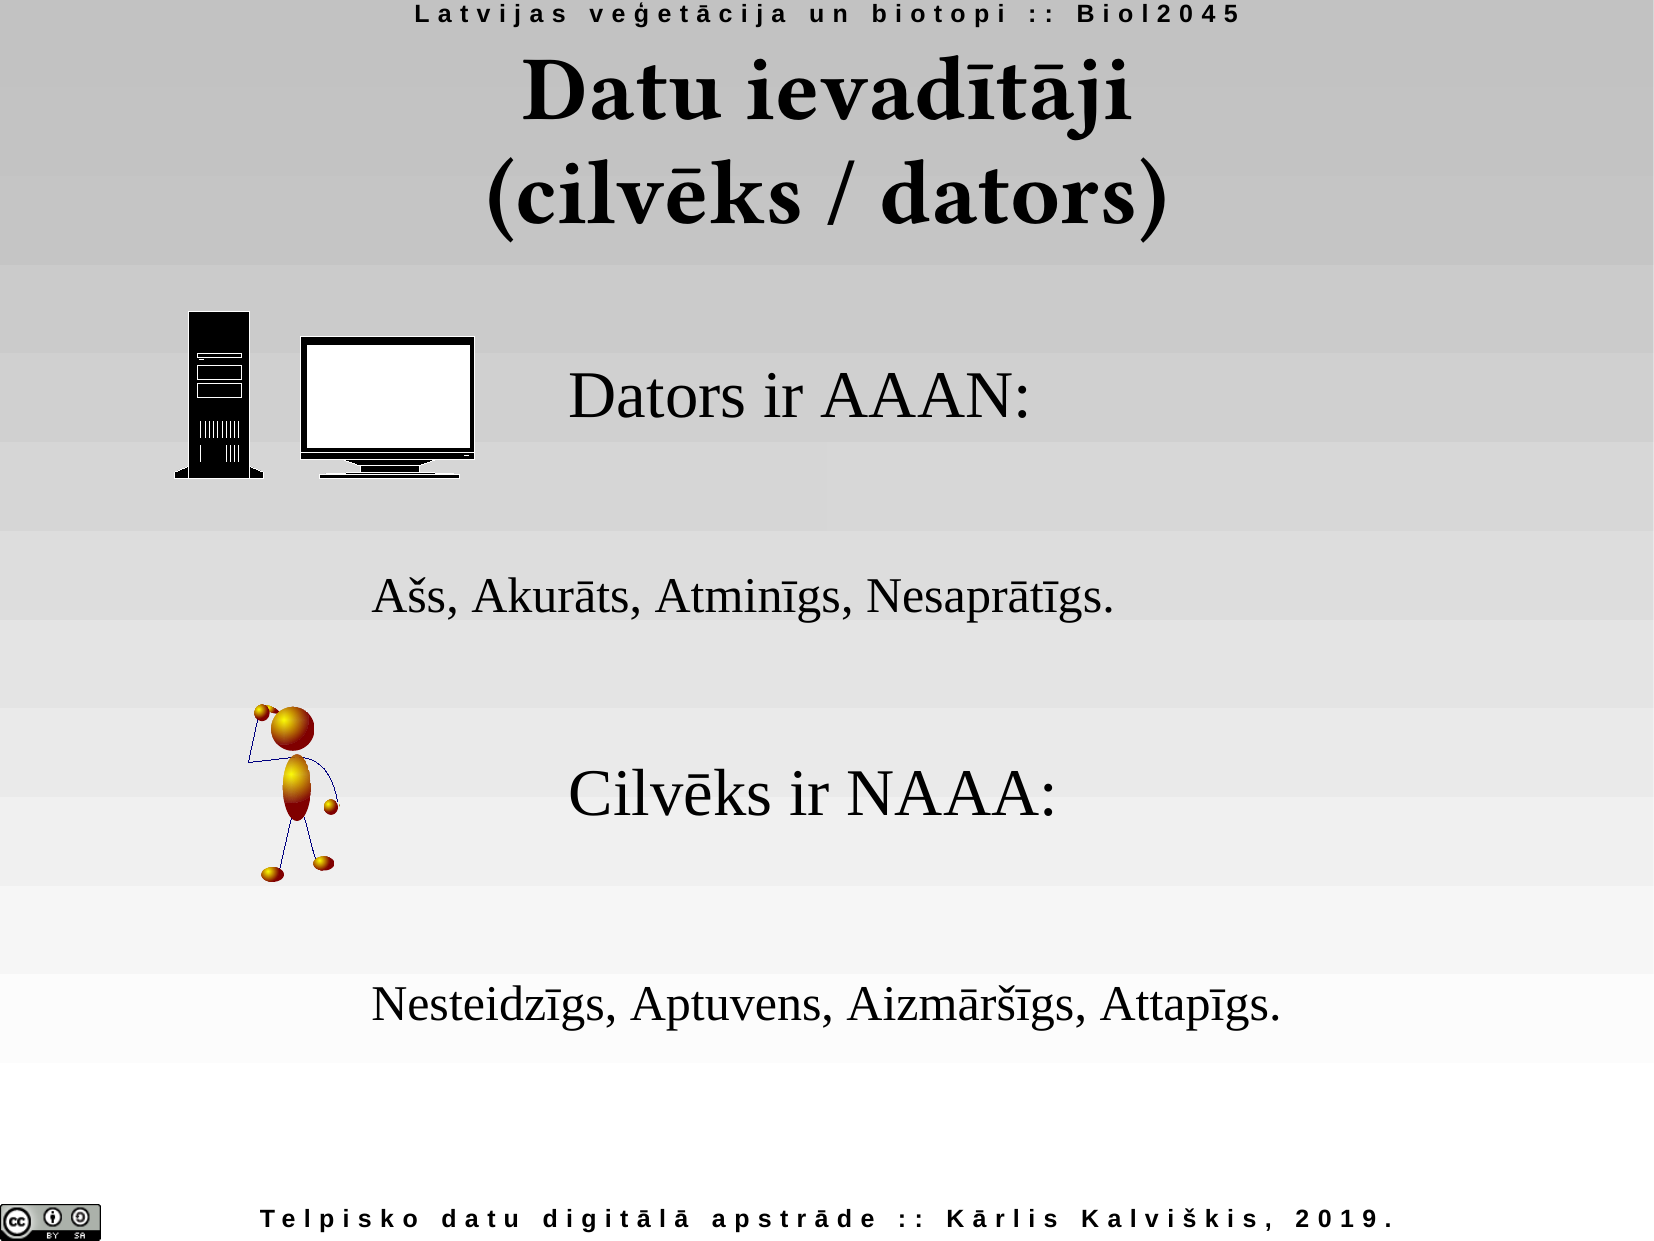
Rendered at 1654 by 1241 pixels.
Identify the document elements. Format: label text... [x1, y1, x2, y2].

text_box [254, 704, 315, 751]
text_box [324, 799, 338, 815]
text_box [282, 754, 311, 821]
text_box [261, 867, 284, 882]
text_box Ašs, Akurāts, Atminīgs, Nesaprātīgs. [371, 568, 1115, 624]
text_box [174, 311, 264, 479]
picture [0, 0, 1654, 1241]
title Datu ievadītāji (cilvēks / dators) [59, 37, 1596, 247]
text_box [313, 856, 335, 871]
text_box Nesteidzīgs, Aptuvens, Aizmāršīgs, Attapīgs. [371, 975, 1282, 1031]
text_box Cilvēks ir NAAA: [568, 756, 1131, 831]
text_box Dators ir AAAN: [568, 357, 1165, 433]
text_box [300, 336, 475, 479]
